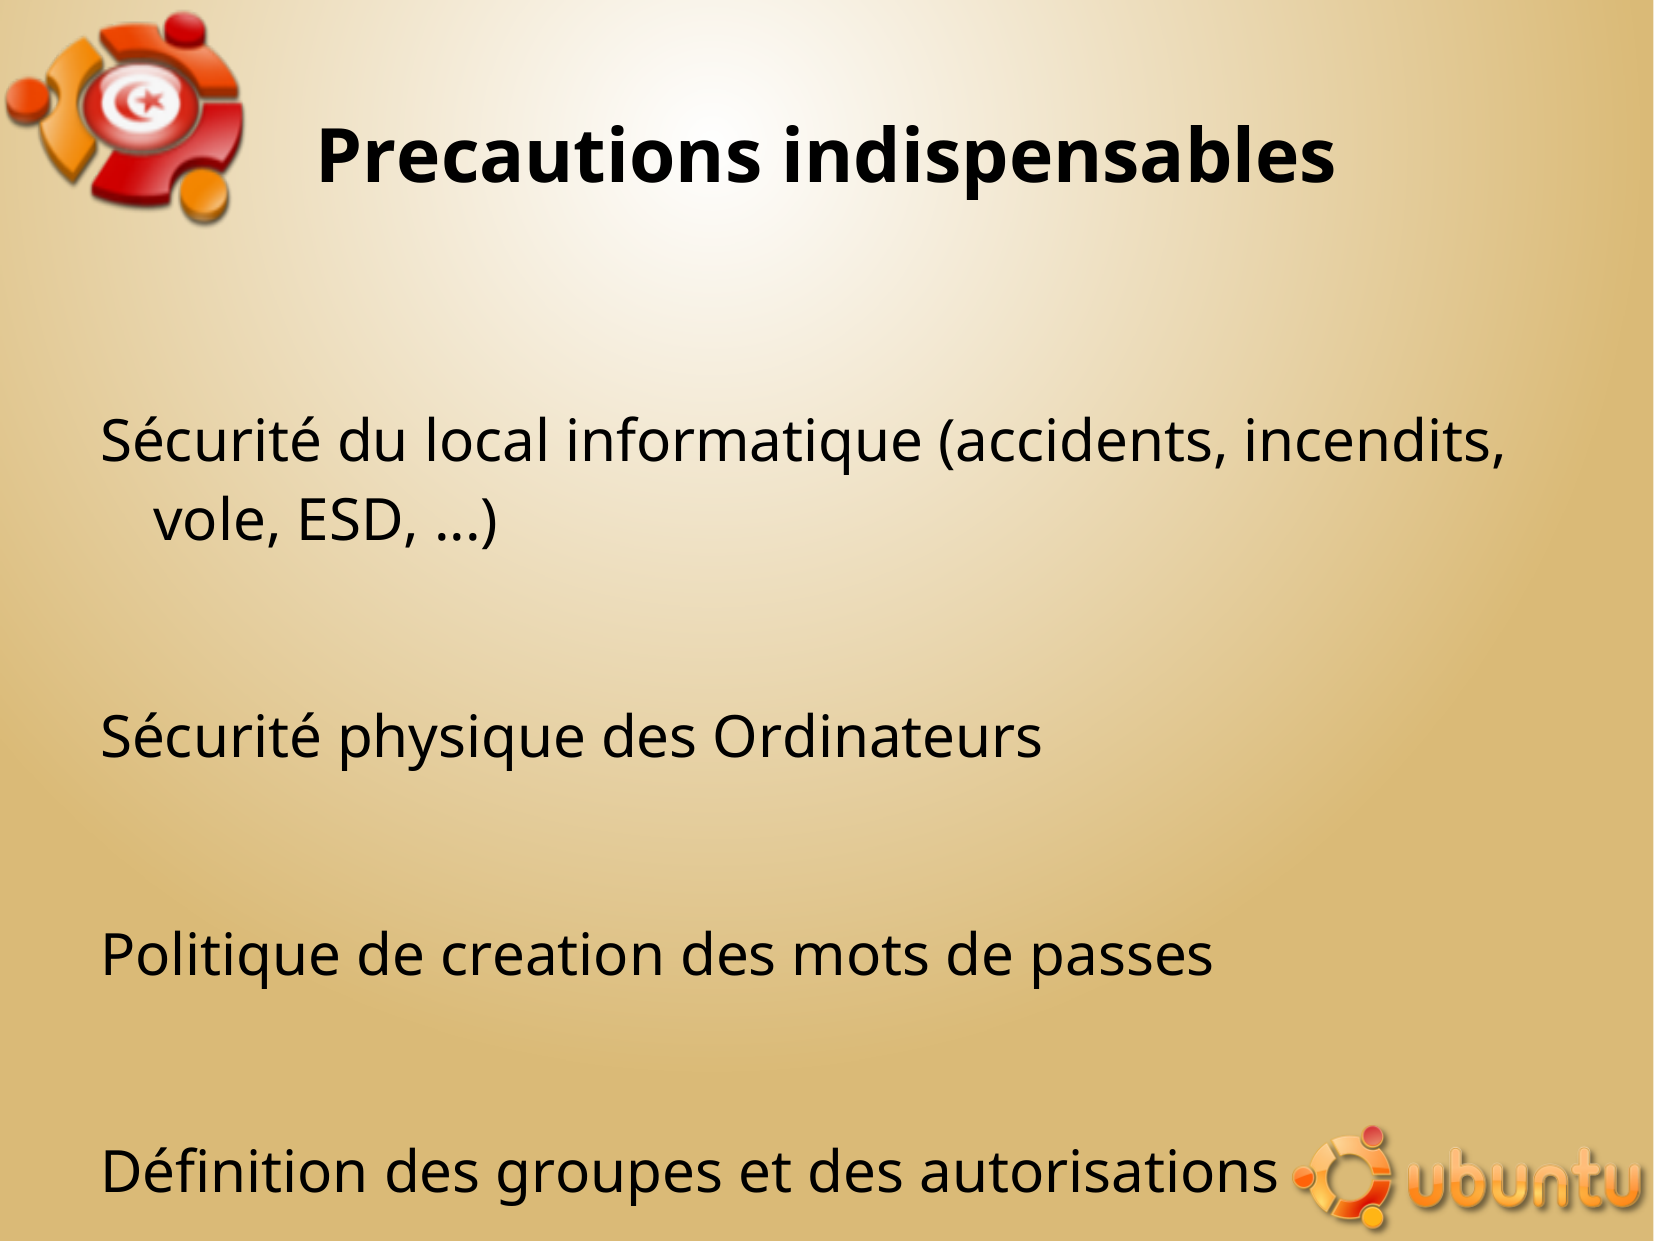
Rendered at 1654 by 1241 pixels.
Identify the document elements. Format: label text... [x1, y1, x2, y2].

picture [0, 0, 1654, 1241]
list Sécurité du local informatique (accidents, incendits, vole, ESD, ...) Sécurité physique des Ordinateurs Politique de creation des mots de passes Définition des groupes et des autorisations [82, 290, 1571, 1094]
title Precautions indispensables [82, 49, 1571, 257]
